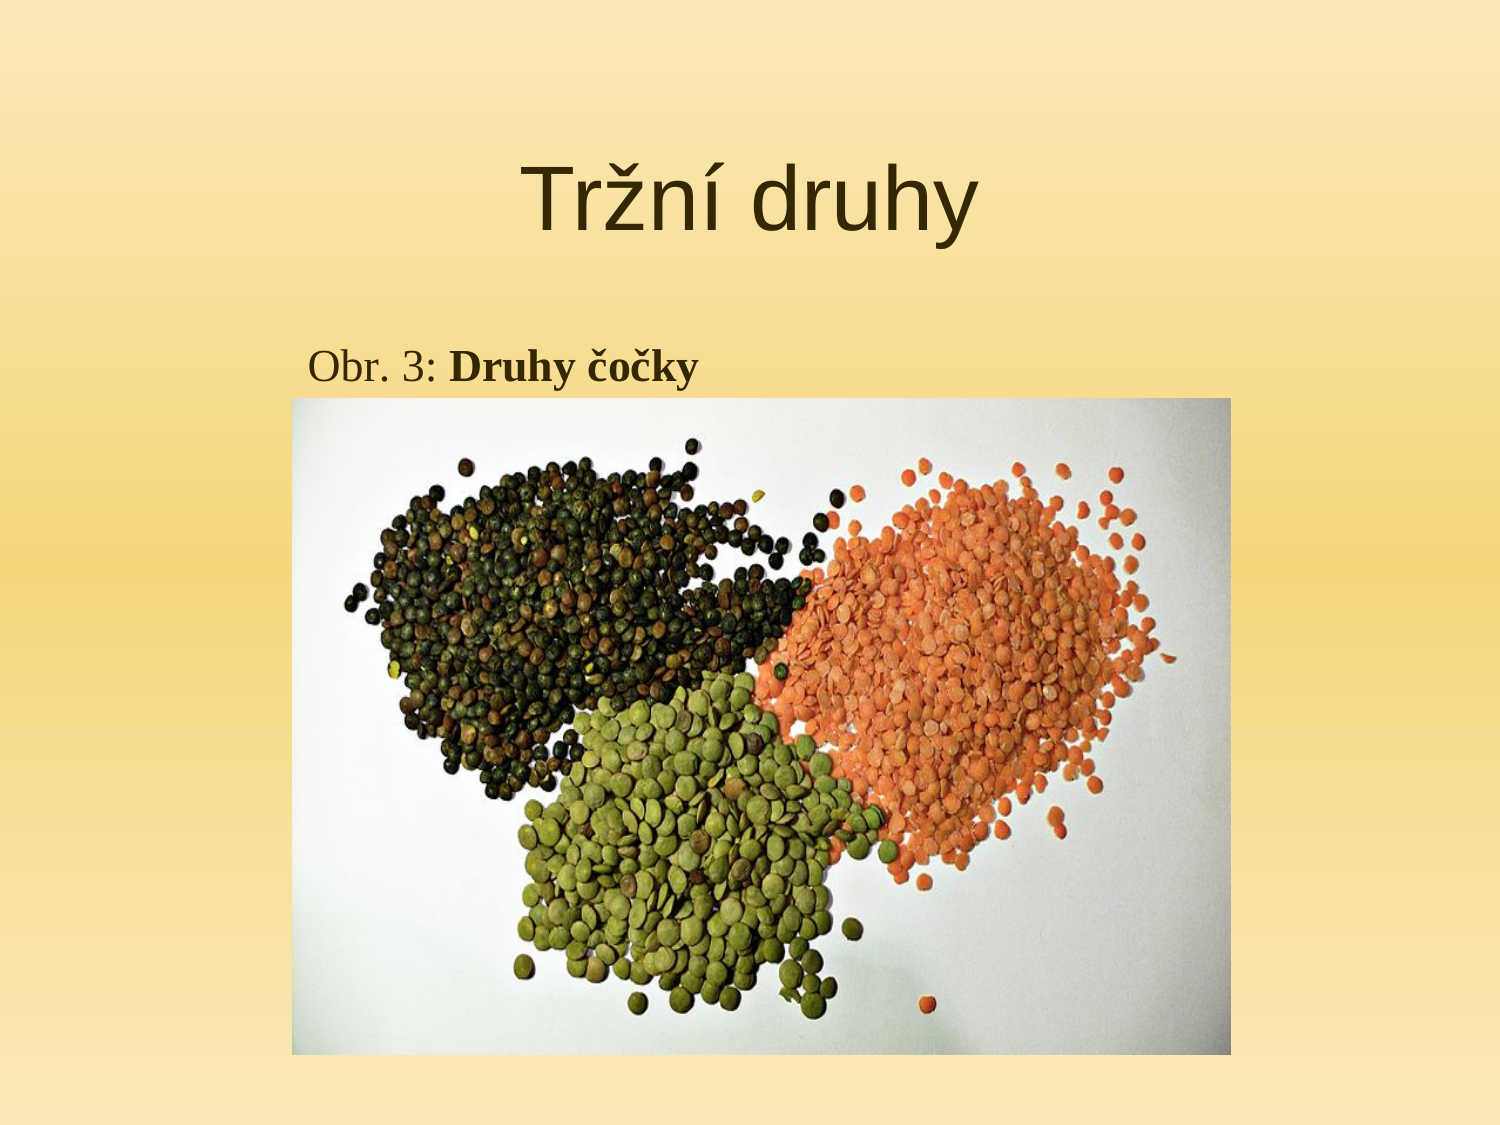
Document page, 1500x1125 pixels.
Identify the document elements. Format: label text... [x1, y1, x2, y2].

title Tržní druhy [112, 99, 1388, 288]
text_box Obr. 3: Druhy čočky [292, 328, 759, 399]
picture [292, 398, 1231, 1055]
